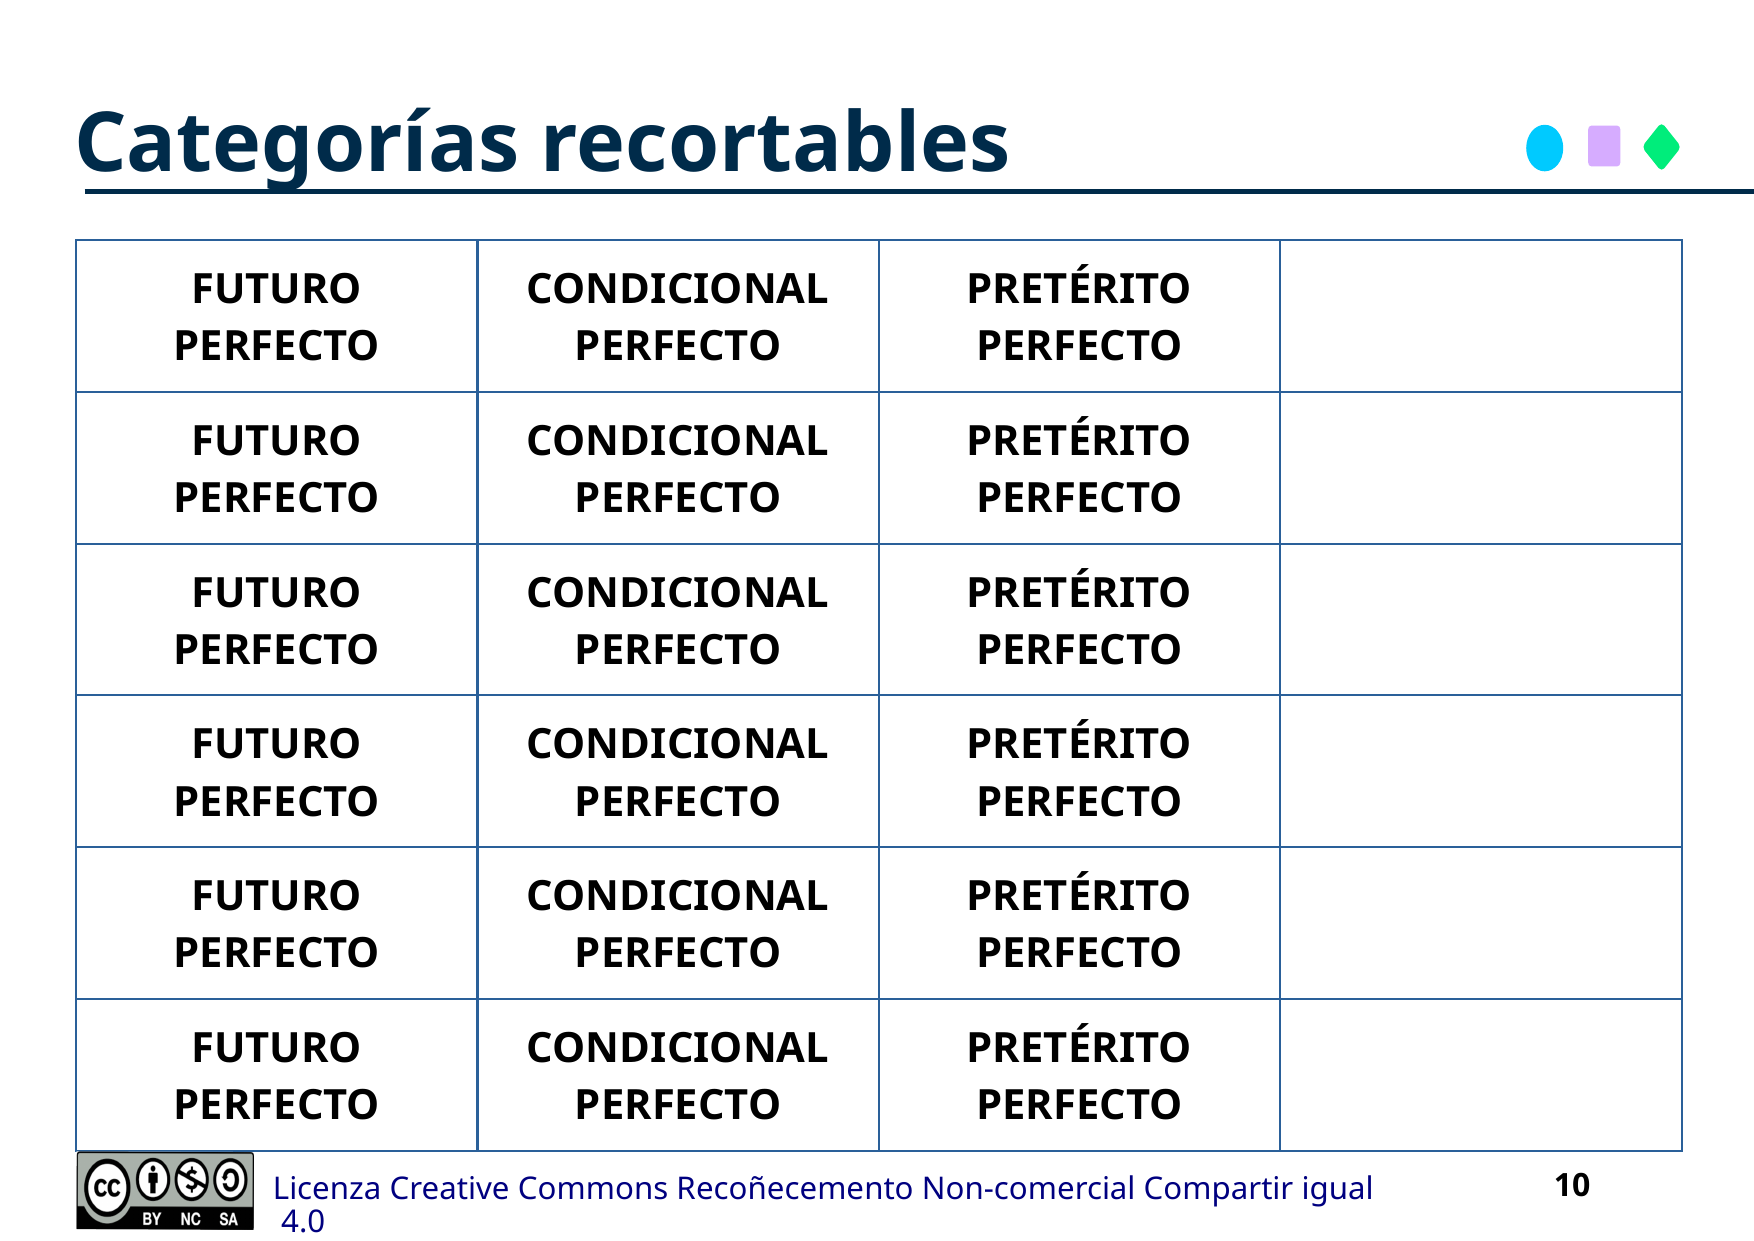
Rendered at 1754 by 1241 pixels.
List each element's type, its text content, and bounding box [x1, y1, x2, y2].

table_cell [1281, 848, 1681, 998]
table_cell PRETÉRITO PERFECTO [880, 848, 1279, 998]
table_cell PRETÉRITO PERFECTO [880, 696, 1279, 846]
table_cell FUTURO PERFECTO [77, 545, 476, 694]
table_cell [1281, 393, 1681, 543]
text_box Licenza Creative Commons Recoñecemento Non-comercial Compartir igual 4.0 [258, 1133, 1398, 1241]
table_header PRETÉRITO PERFECTO [880, 241, 1279, 391]
table_cell CONDICIONAL PERFECTO [479, 696, 878, 846]
table_cell FUTURO PERFECTO [77, 848, 476, 998]
table_header [1281, 241, 1681, 391]
table_cell [1281, 1000, 1681, 1150]
table_header CONDICIONAL PERFECTO [479, 241, 878, 391]
title Categorías recortables [74, 32, 1404, 196]
table_cell FUTURO PERFECTO [77, 393, 476, 543]
table_cell CONDICIONAL PERFECTO [479, 393, 878, 543]
table_cell PRETÉRITO PERFECTO [880, 545, 1279, 694]
table_cell PRETÉRITO PERFECTO [880, 393, 1279, 543]
table_cell CONDICIONAL PERFECTO [479, 848, 878, 998]
table_cell [1281, 545, 1681, 694]
table_cell FUTURO PERFECTO [77, 696, 476, 846]
table_cell PRETÉRITO PERFECTO [880, 1000, 1279, 1133]
table_cell CONDICIONAL PERFECTO [479, 1000, 878, 1133]
table_cell [1281, 696, 1681, 846]
table_header FUTURO PERFECTO [77, 241, 476, 391]
table_cell FUTURO PERFECTO [77, 1000, 476, 1150]
picture [76, 1151, 254, 1230]
table_cell CONDICIONAL PERFECTO [479, 545, 878, 694]
